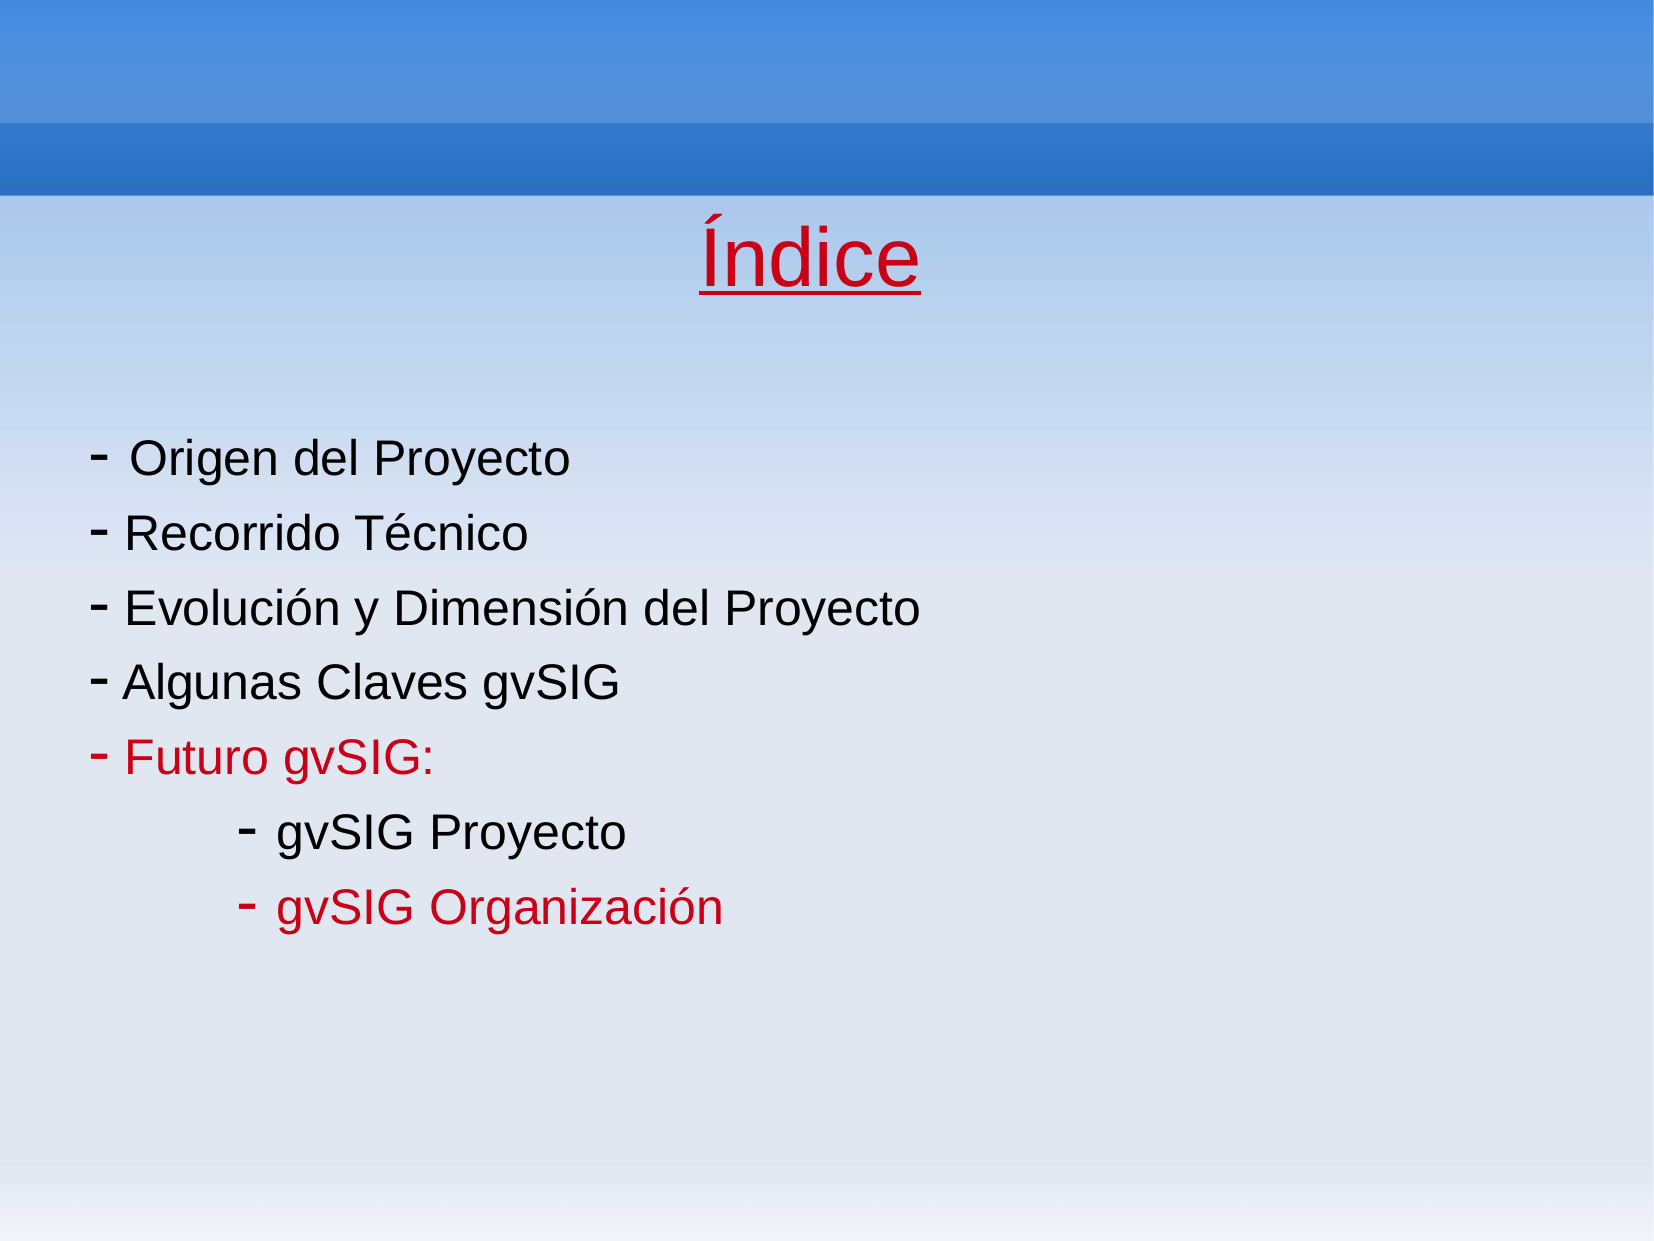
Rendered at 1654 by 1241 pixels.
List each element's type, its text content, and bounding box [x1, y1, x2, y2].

text_box Índice - Origen del Proyecto - Recorrido Técnico - Evolución y Dimensión del Proyecto - Algunas Claves gvSIG - Futuro gvSIG: - gvSIG Proyecto - gvSIG Organización [0, 147, 1625, 1211]
picture [0, 0, 1654, 1241]
